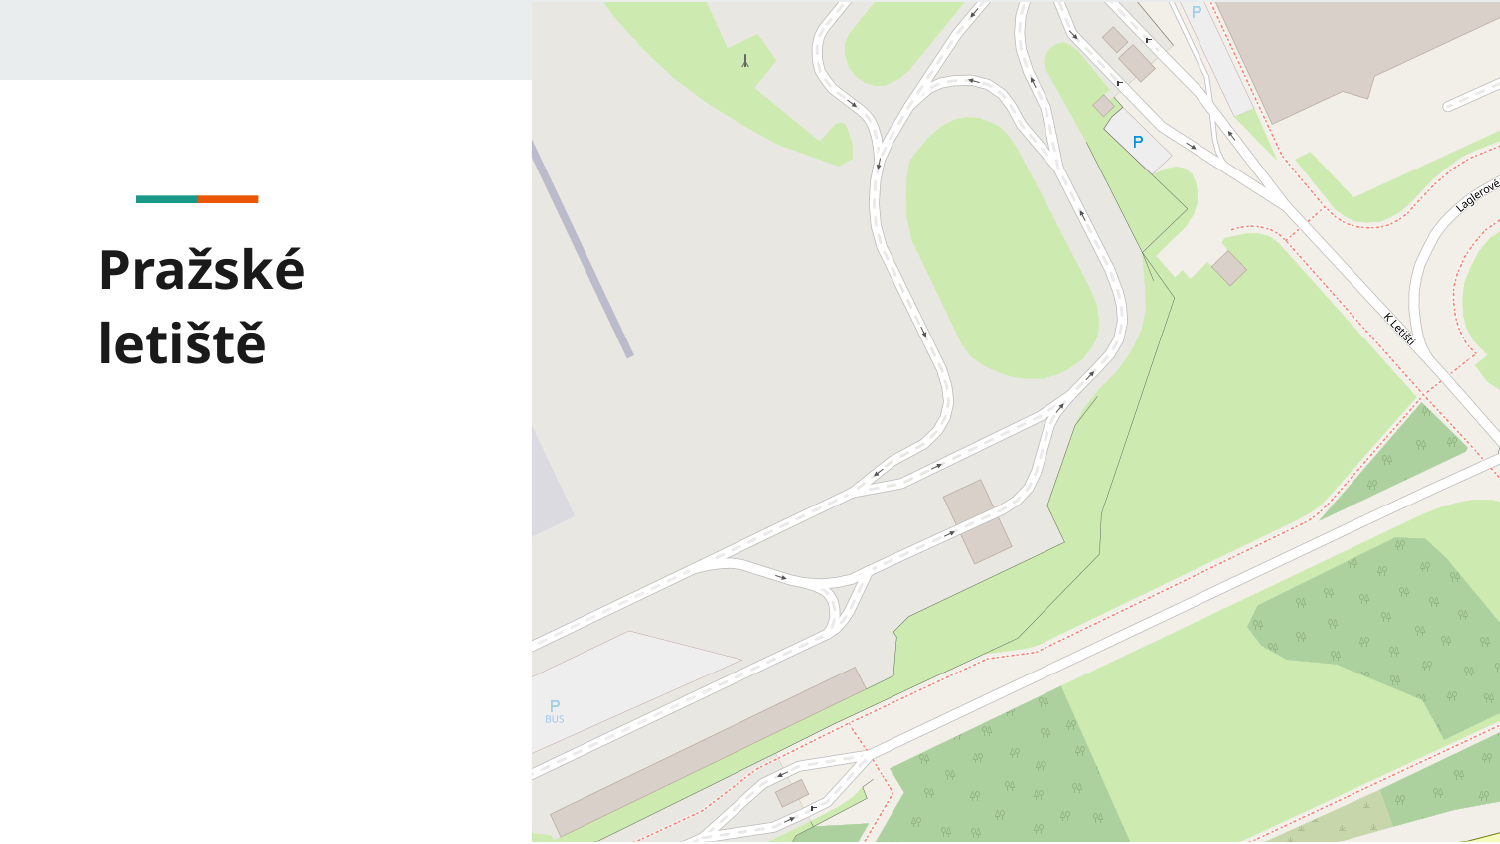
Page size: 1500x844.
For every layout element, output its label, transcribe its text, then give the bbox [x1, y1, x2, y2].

picture [531, 2, 1500, 842]
title Pražské letiště [82, 216, 531, 730]
